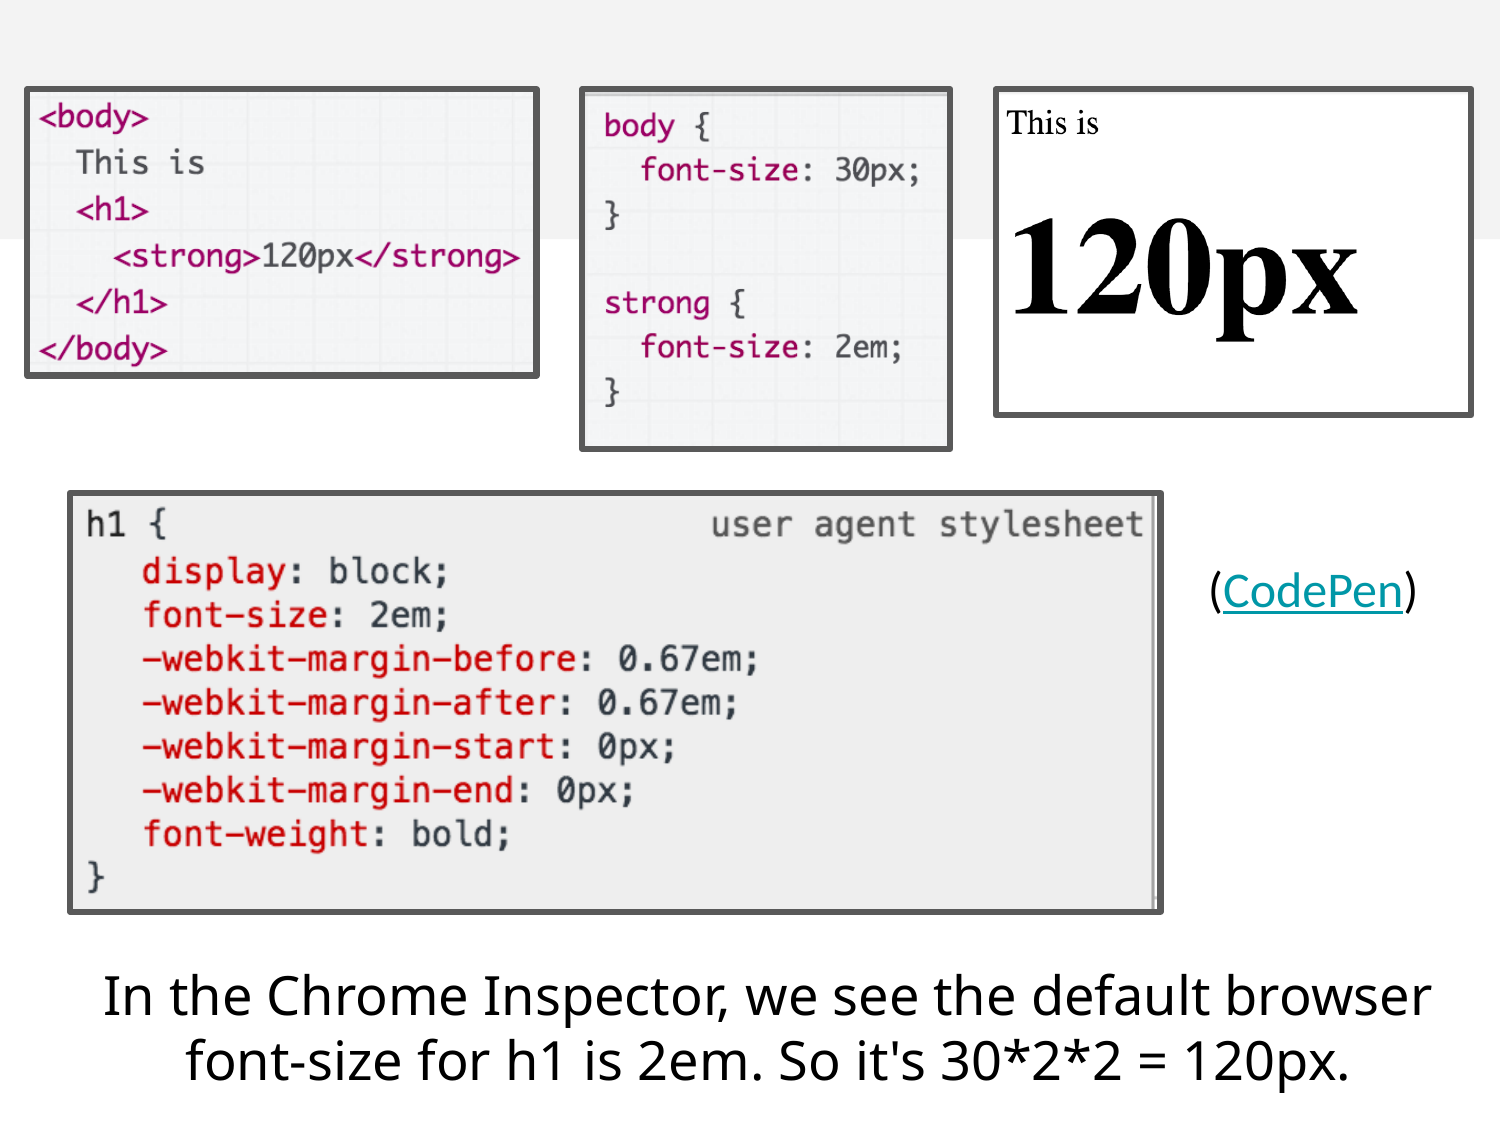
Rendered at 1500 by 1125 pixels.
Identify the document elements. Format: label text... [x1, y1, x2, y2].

picture [999, 92, 1469, 413]
picture [30, 92, 534, 373]
picture [585, 92, 948, 446]
text_box (CodePen) [1192, 496, 1489, 679]
text_box In the Chrome Inspector, we see the default browser font-size for h1 is 2em. So it's 30*2*2 = 120px. [69, 946, 1469, 1125]
picture [73, 496, 1158, 909]
